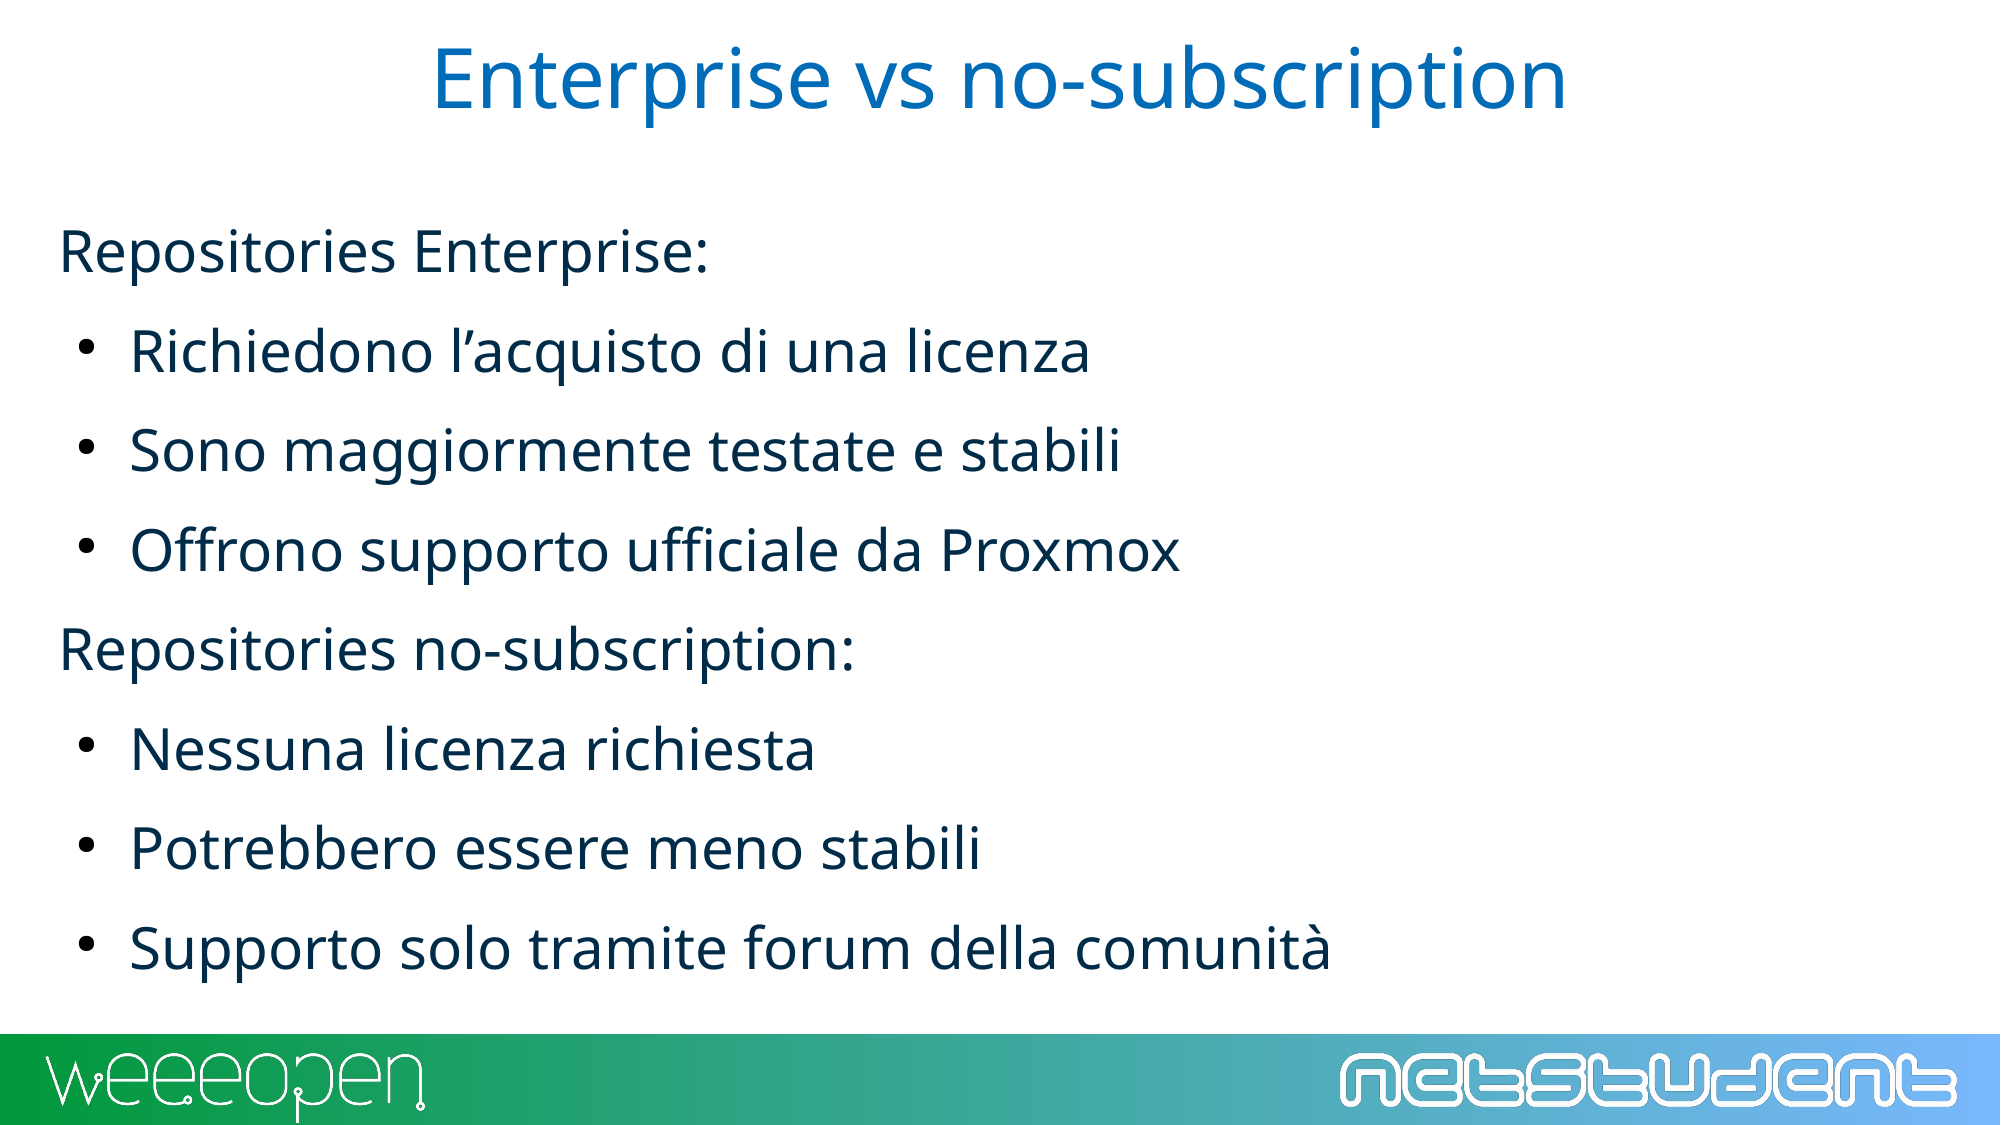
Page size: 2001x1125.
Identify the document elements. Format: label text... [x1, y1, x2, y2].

list Repositories Enterprise: Richiedono l’acquisto di una licenza Sono maggiormente testate e stabili Offrono supporto ufficiale da Proxmox Repositories no-subscription: Nessuna licenza richiesta Potrebbero essere meno stabili Supporto solo tramite forum della comunità [43, 206, 1959, 1004]
picture [1340, 1053, 1957, 1107]
picture [45, 1053, 425, 1123]
title Enterprise vs no-subscription [43, 29, 1959, 206]
